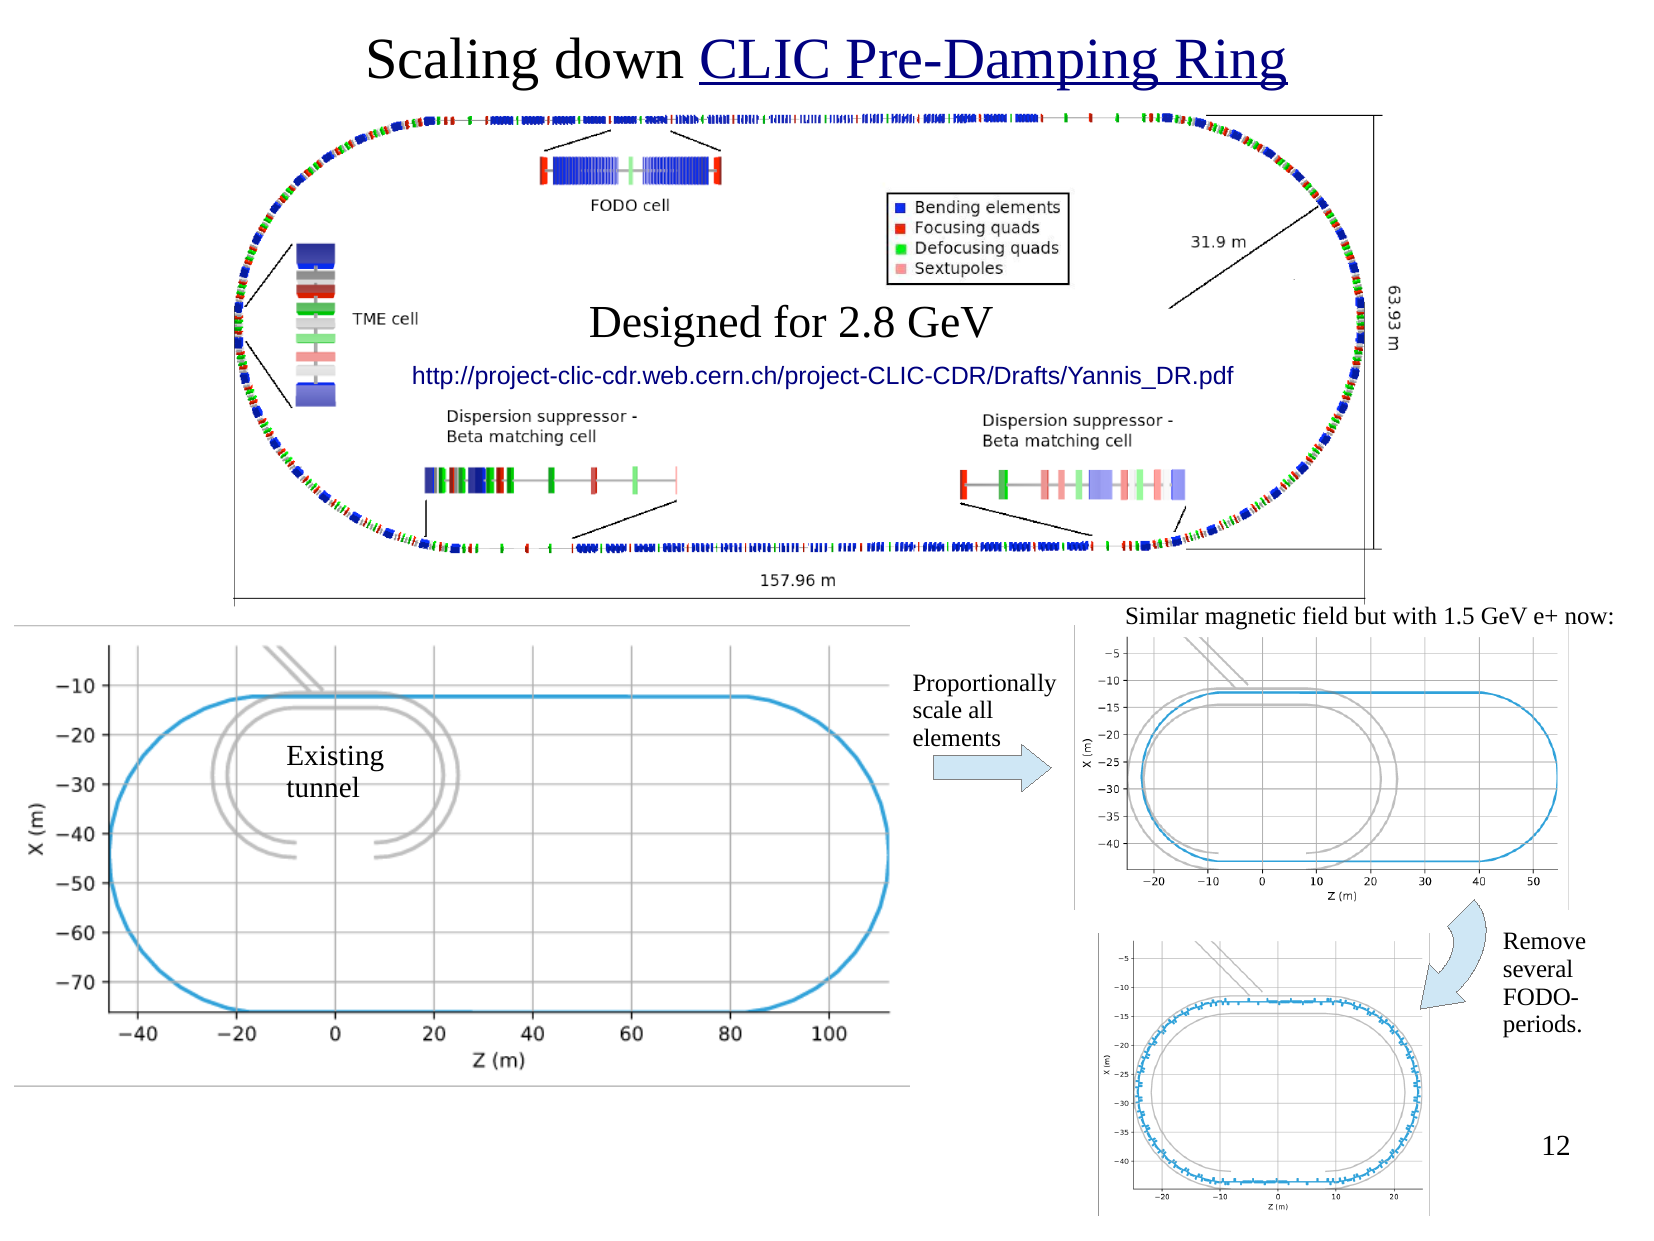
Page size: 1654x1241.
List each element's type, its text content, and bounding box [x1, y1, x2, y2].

picture [1098, 933, 1430, 1216]
text_box Remove several FODO-periods. [1488, 920, 1654, 1078]
text_box Similar magnetic field but with 1.5 GeV e+ now: [1110, 594, 1631, 639]
picture [224, 106, 1406, 610]
text_box Proportionally scale all elements [897, 661, 1075, 760]
text_box Existing tunnel [271, 732, 449, 818]
picture [1074, 625, 1569, 910]
text_box [1420, 899, 1487, 1010]
text_box http://project-clic-cdr.web.cern.ch/project-CLIC-CDR/Drafts/Yannis_DR.pdf [307, 379, 1341, 412]
title Designed for 2.8 GeV [236, 265, 1347, 379]
picture [14, 625, 910, 1087]
text_box [933, 760, 1052, 792]
title Scaling down CLIC Pre-Damping Ring [82, 11, 1571, 107]
